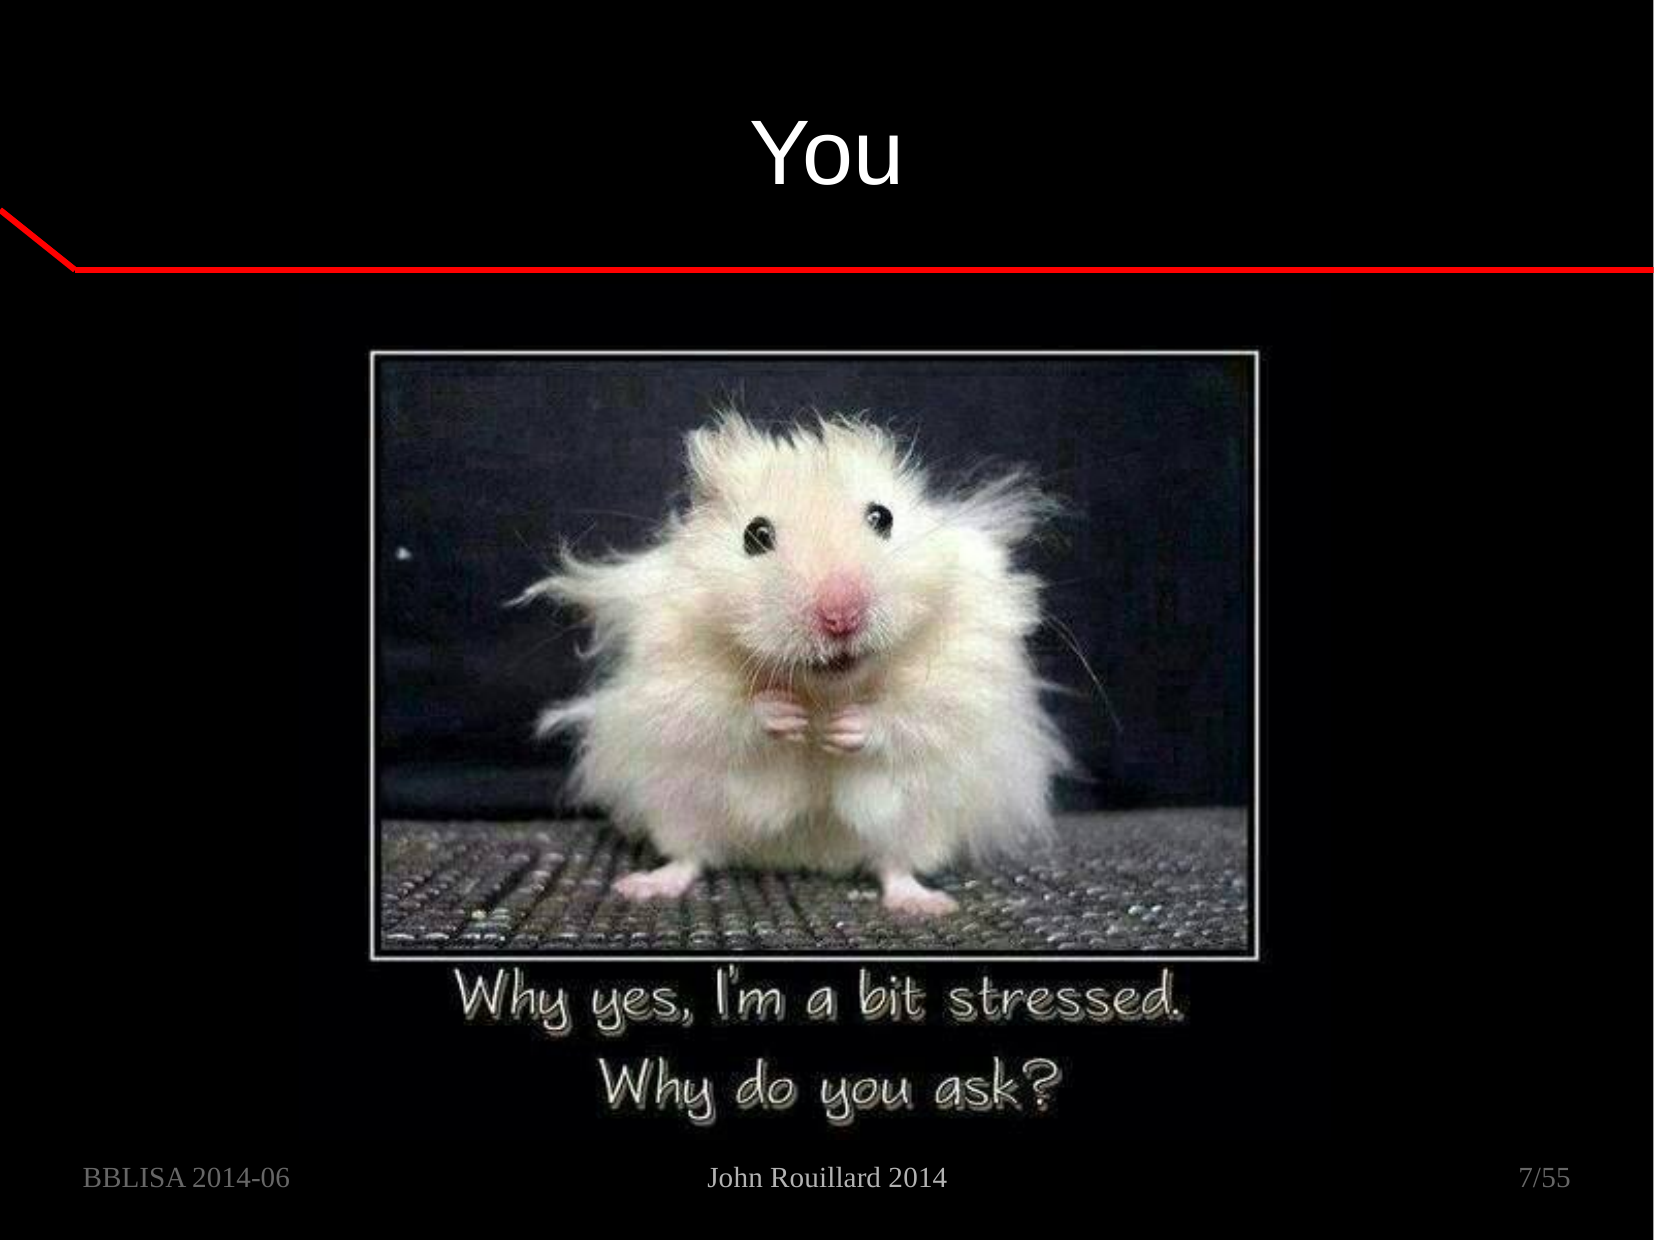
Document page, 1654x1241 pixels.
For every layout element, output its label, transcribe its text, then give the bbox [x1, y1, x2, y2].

title You [82, 49, 1571, 257]
picture [299, 284, 1331, 1141]
